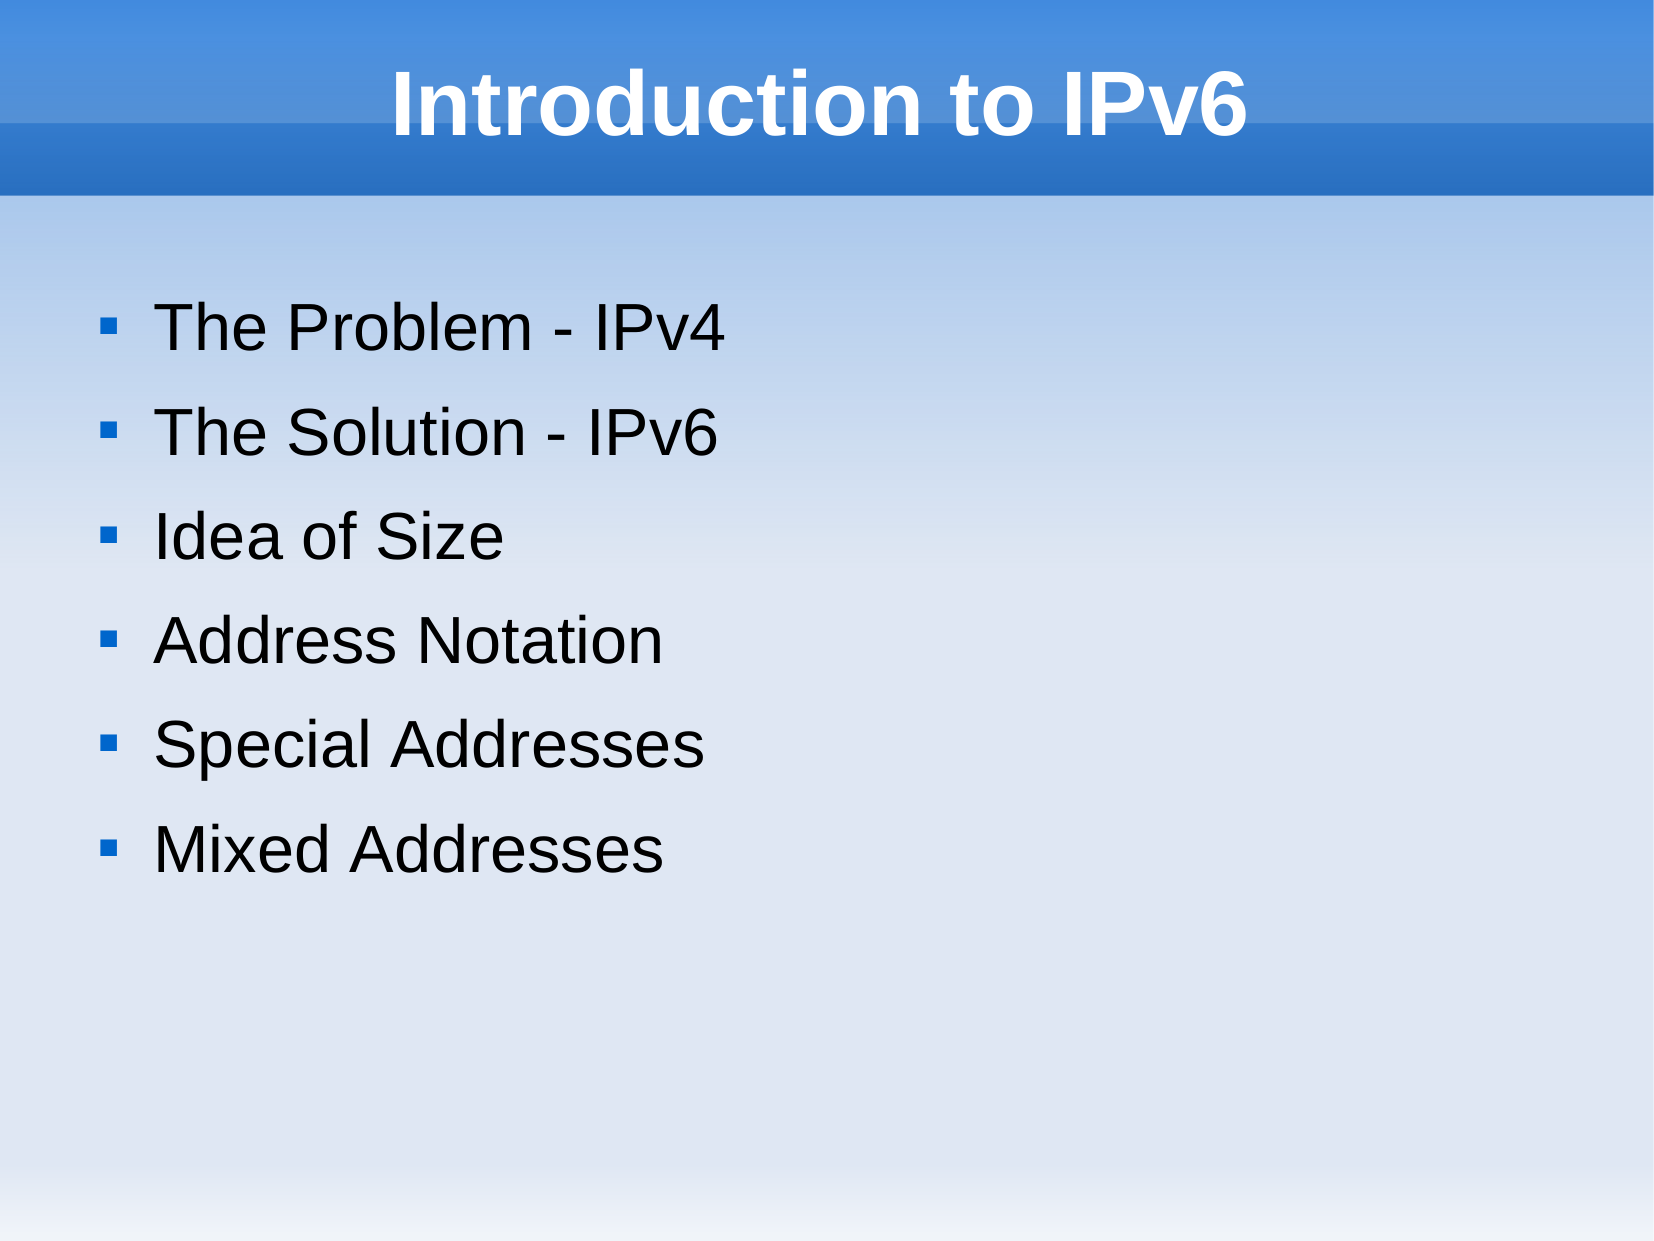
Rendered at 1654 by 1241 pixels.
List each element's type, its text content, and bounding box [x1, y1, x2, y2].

list The Problem - IPv4 The Solution - IPv6 Idea of Size Address Notation Special Addresses Mixed Addresses [82, 290, 1571, 1109]
title Introduction to IPv6 [76, 0, 1565, 208]
picture [0, 0, 1654, 1241]
